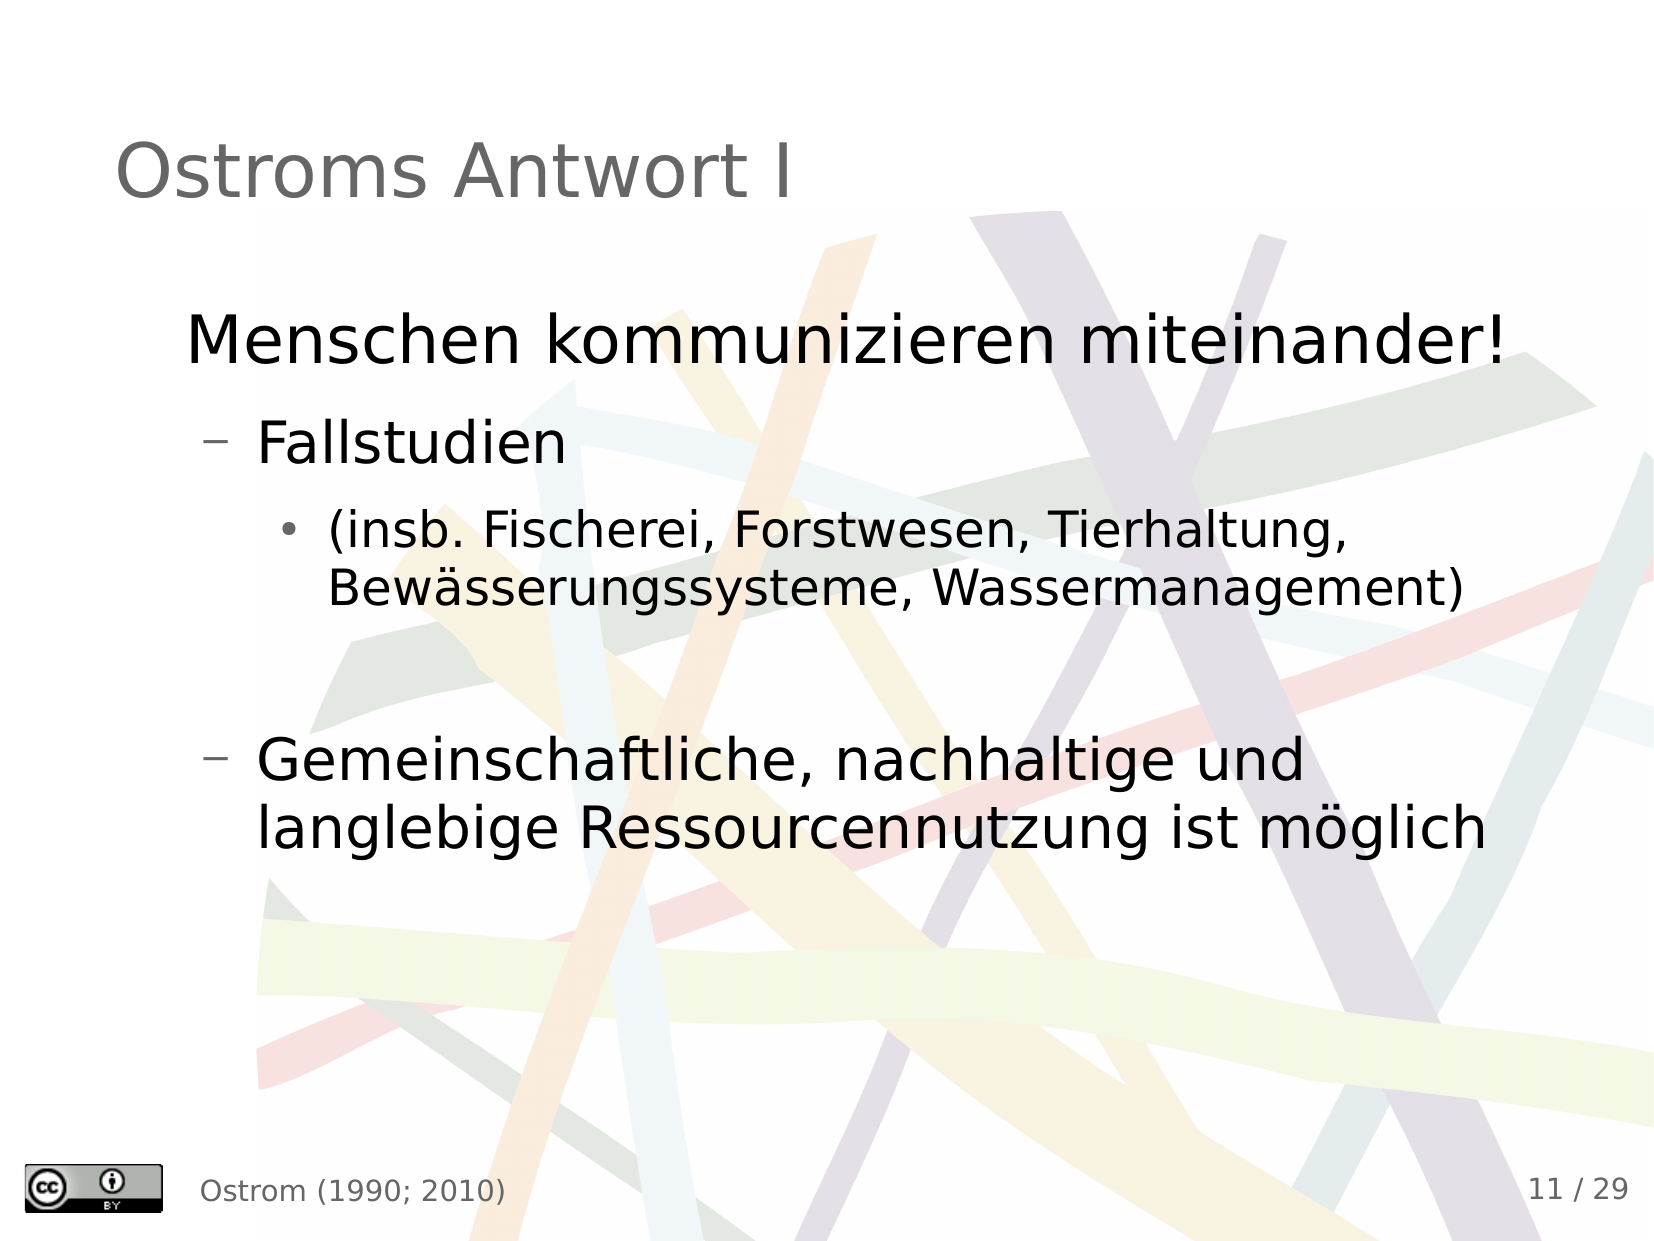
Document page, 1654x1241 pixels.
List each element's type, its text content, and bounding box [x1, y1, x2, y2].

picture [24, 1164, 163, 1213]
list Menschen kommunizieren miteinander! Fallstudien (insb. Fischerei, Forstwesen, Tierhaltung, Bewässerungssysteme, Wassermanagement) Gemeinschaftliche, nachhaltige und langlebige Ressourcennutzung ist möglich [114, 302, 1539, 1102]
text_box Ostrom (1990; 2010) [184, 1167, 1218, 1217]
title Ostroms Antwort I [114, 73, 1539, 271]
